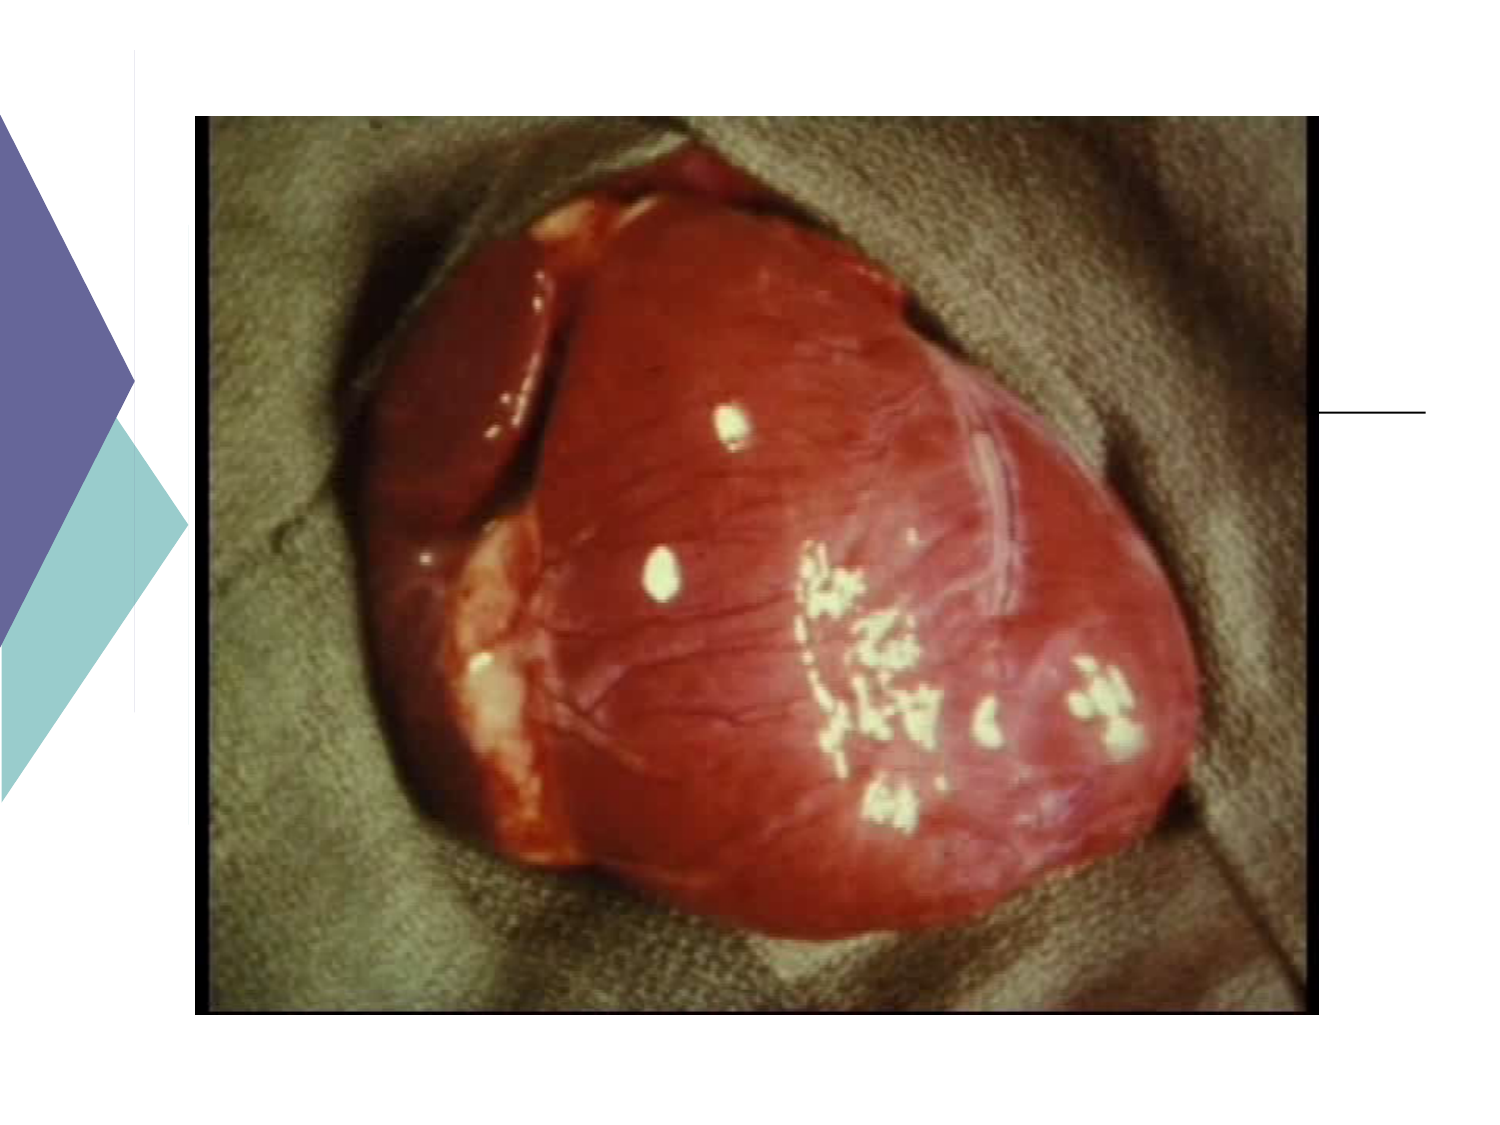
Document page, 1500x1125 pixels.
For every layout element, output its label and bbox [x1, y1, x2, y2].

text_box [194, 115, 1320, 1016]
